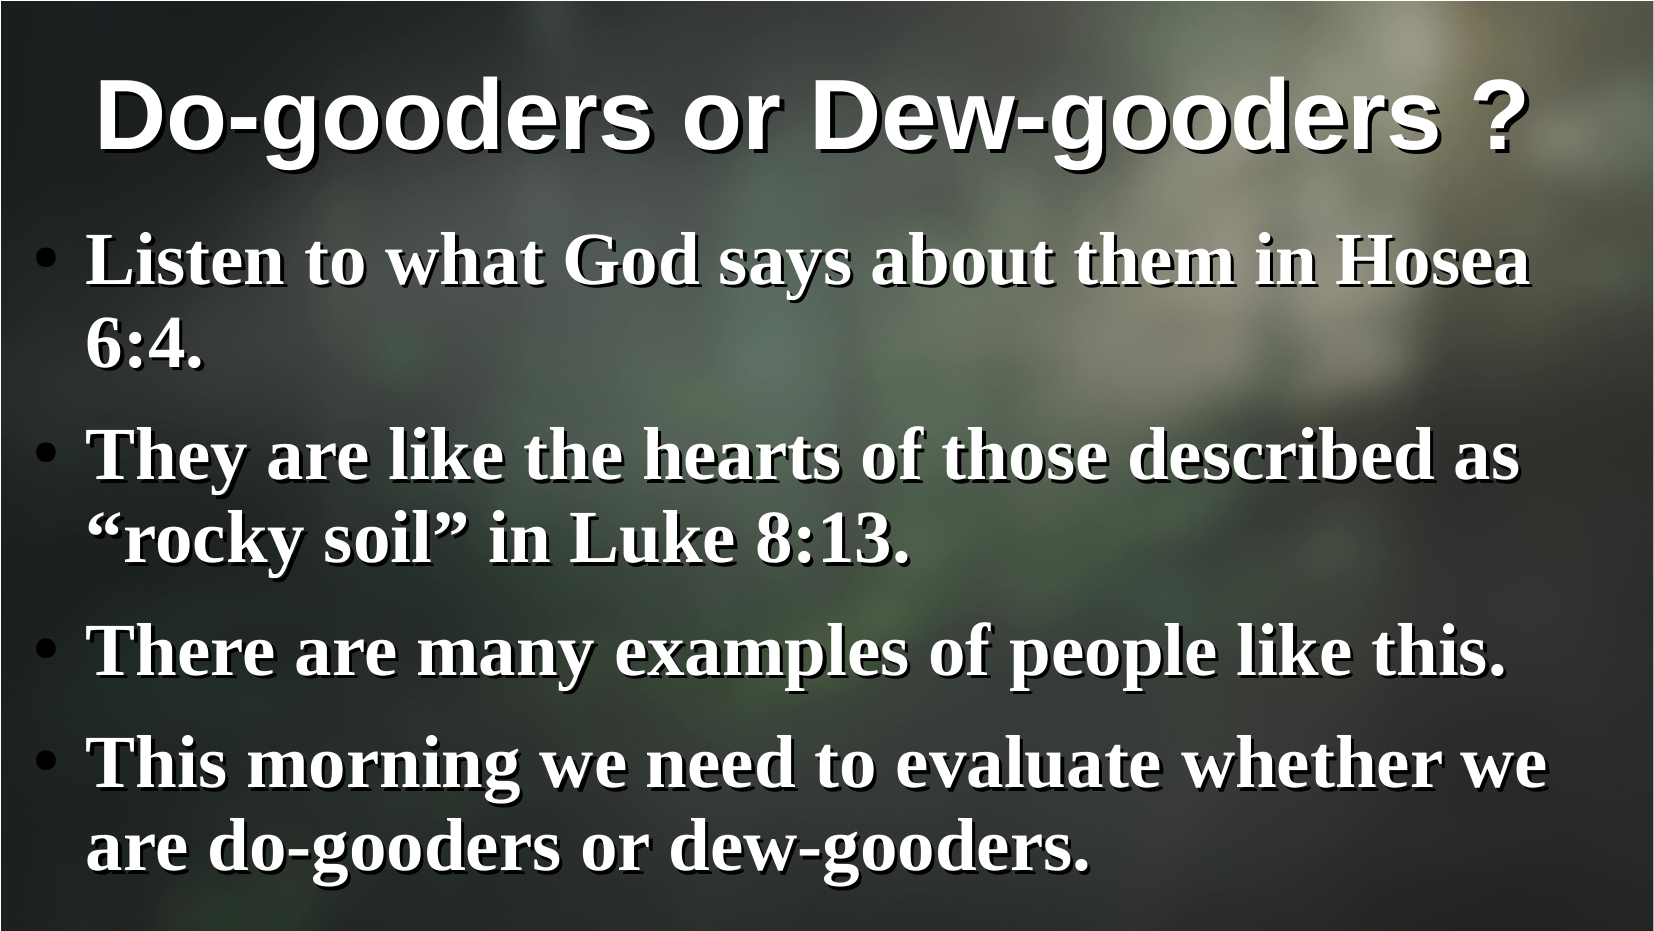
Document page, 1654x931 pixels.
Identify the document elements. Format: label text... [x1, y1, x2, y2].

list Listen to what God says about them in Hosea 6:4. They are like the hearts of those described as “rocky soil” in Luke 8:13. There are many examples of people like this. This morning we need to evaluate whether we are do-gooders or dew-gooders. [15, 217, 1651, 901]
picture [1, 1, 1654, 931]
title Do-gooders or Dew-gooders ? [82, 37, 1571, 193]
